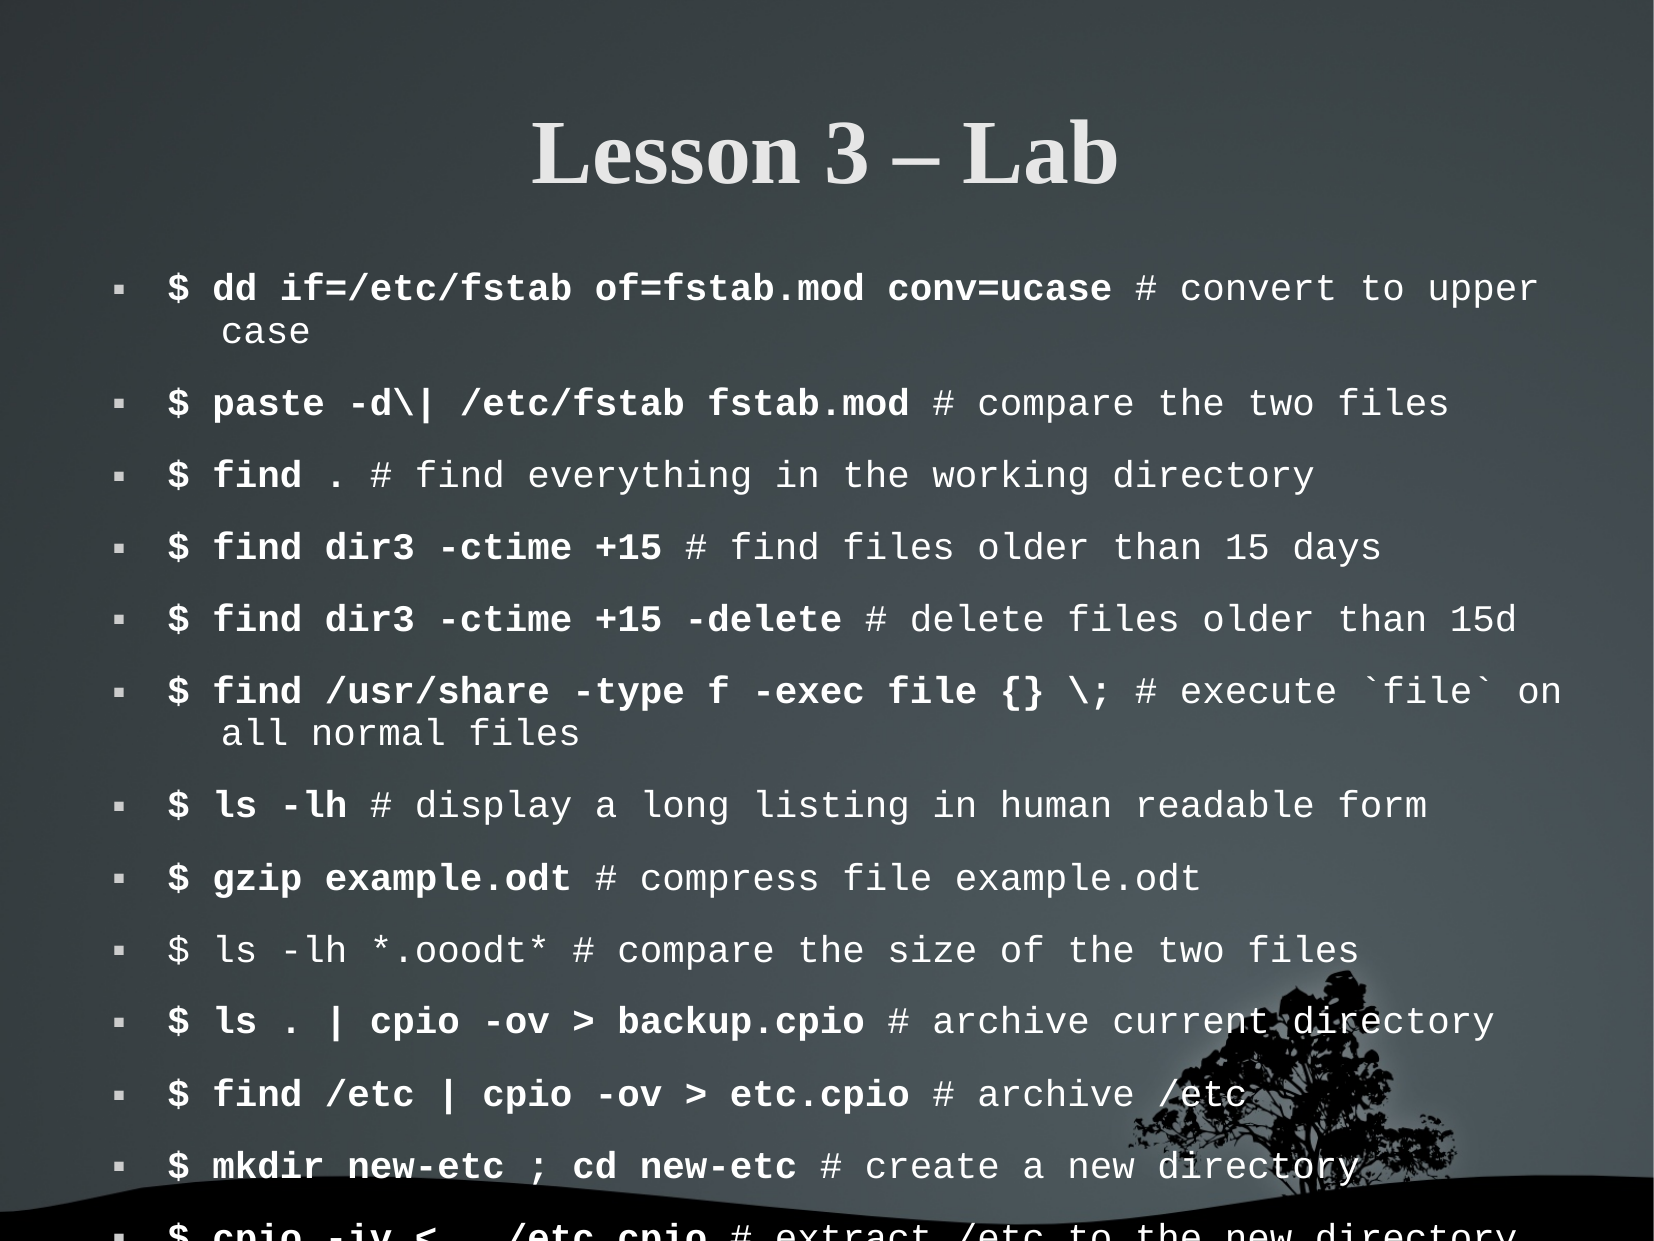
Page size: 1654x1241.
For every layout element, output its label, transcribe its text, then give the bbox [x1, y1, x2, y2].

title Lesson 3 – Lab [82, 49, 1571, 257]
list $ dd if=/etc/fstab of=fstab.mod conv=ucase # convert to upper case $ paste -d\| /etc/fstab fstab.mod # compare the two files $ find . # find everything in the working directory $ find dir3 -ctime +15 # find files older than 15 days $ find dir3 -ctime +15 -delete # delete files older than 15d $ find /usr/share -type f -exec file {} \; # execute `file` on all normal files $ ls -lh # display a long listing in human readable form $ gzip example.odt # compress file example.odt $ ls -lh *.ooodt* # compare the size of the two files $ ls . | cpio -ov > backup.cpio # archive current directory $ find /etc | cpio -ov > etc.cpio # archive /etc $ mkdir new-etc ; cd new-etc # create a new directory $ cpio -iv < ../etc.cpio # extract /etc to the new directory [79, 269, 1568, 1241]
picture [0, 0, 1654, 1241]
